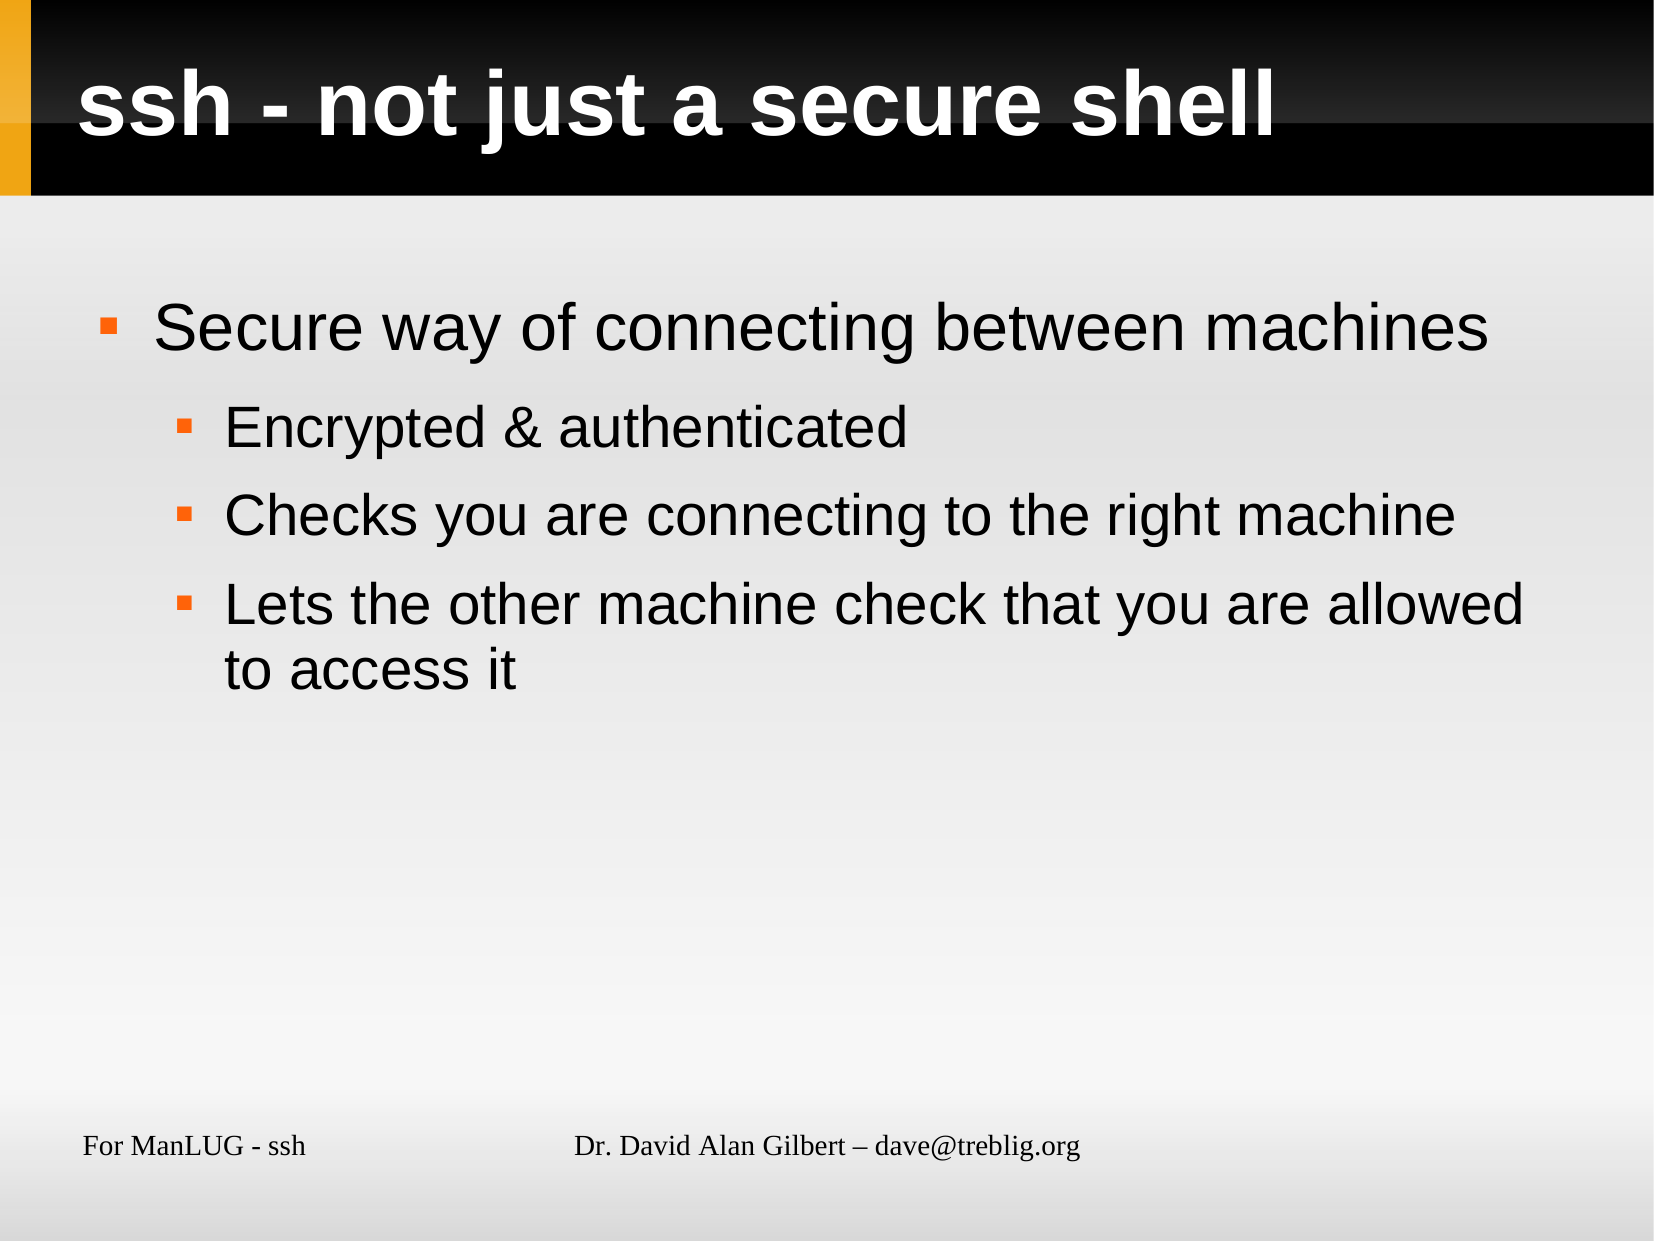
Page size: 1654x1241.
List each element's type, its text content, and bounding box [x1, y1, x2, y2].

picture [0, 0, 1654, 1241]
title ssh - not just a secure shell [76, 0, 1565, 208]
list Secure way of connecting between machines Encrypted & authenticated Checks you are connecting to the right machine Lets the other machine check that you are allowed to access it [82, 290, 1571, 1109]
